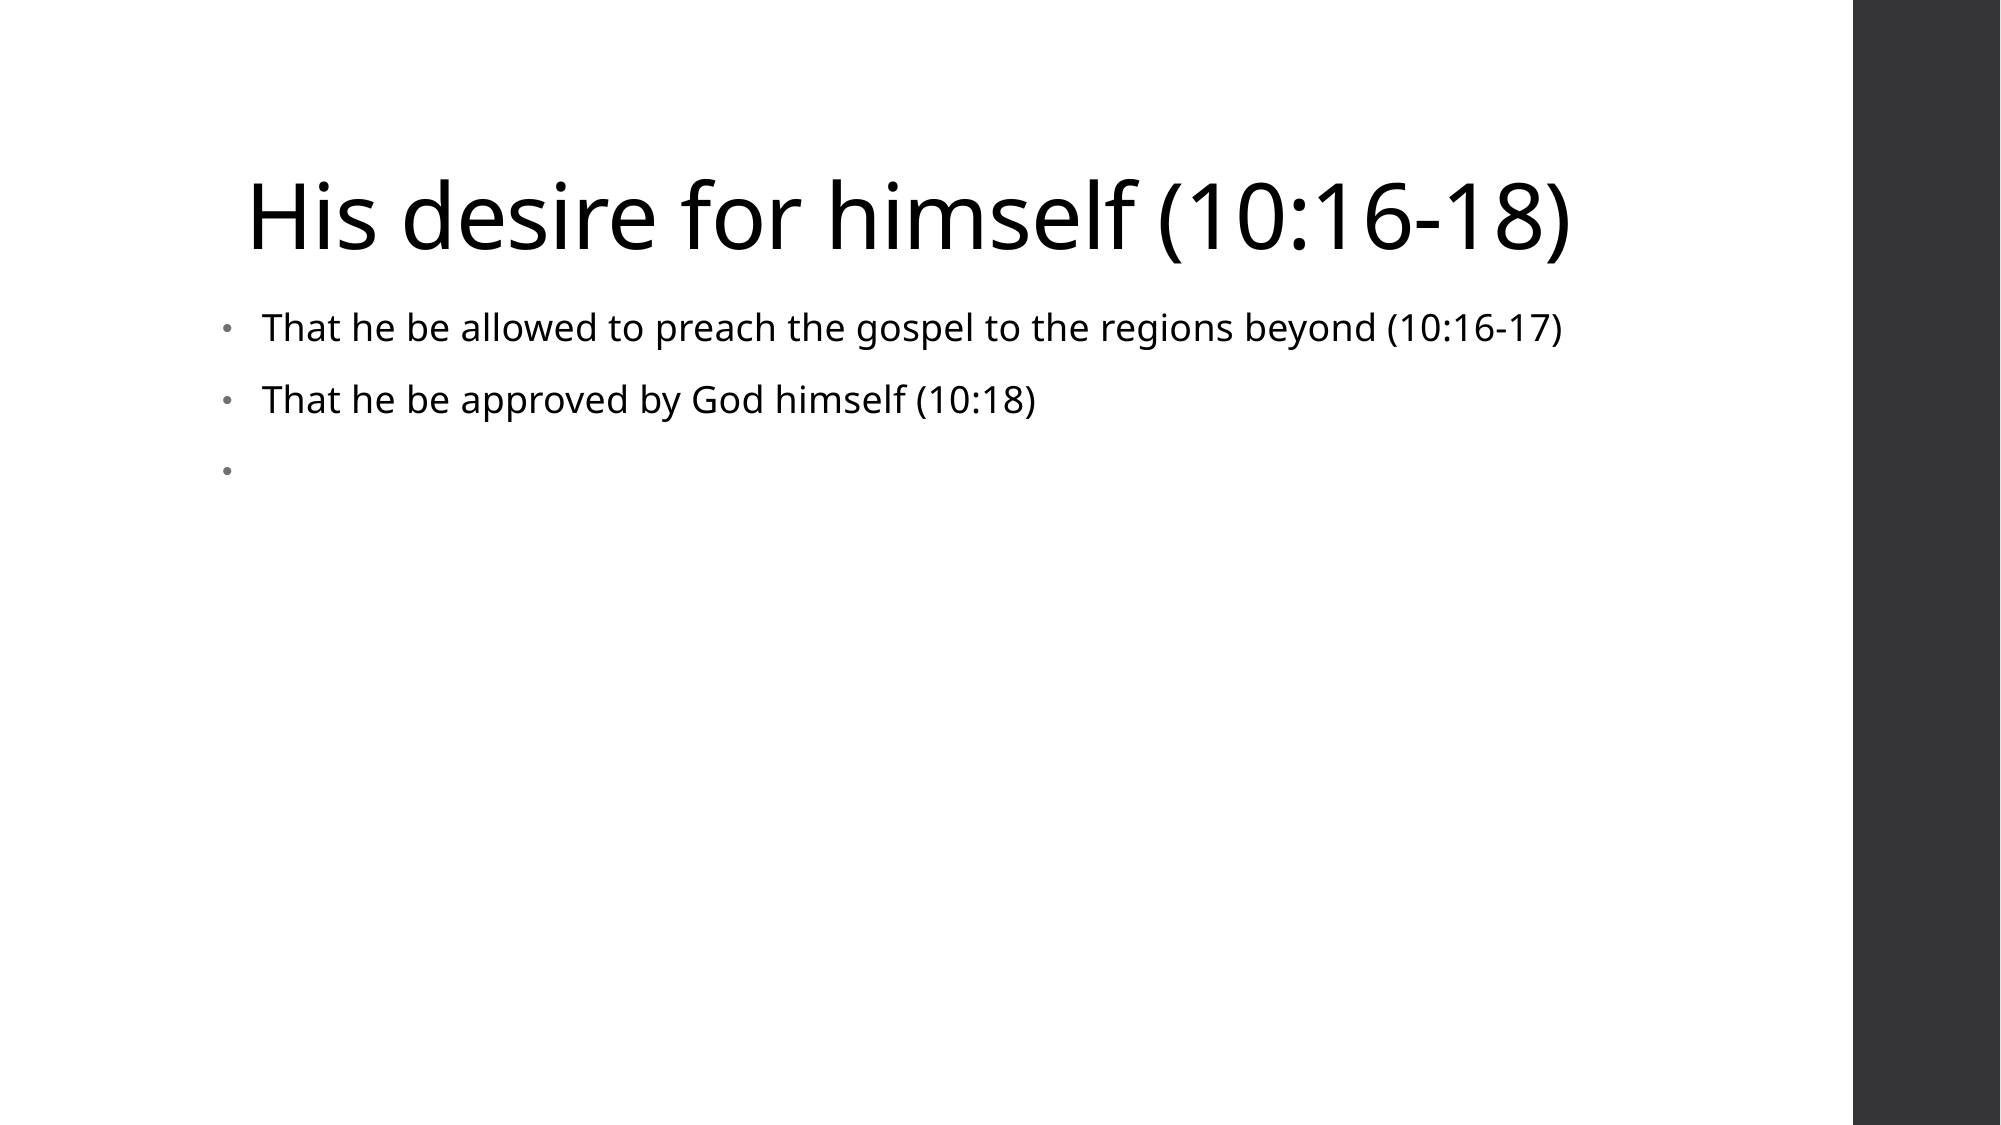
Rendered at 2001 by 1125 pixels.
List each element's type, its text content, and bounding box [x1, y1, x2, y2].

list That he be allowed to preach the gospel to the regions beyond (10:16-17) That he be approved by God himself (10:18) [206, 299, 1617, 1014]
title His desire for himself (10:16-18) [206, 60, 1797, 278]
